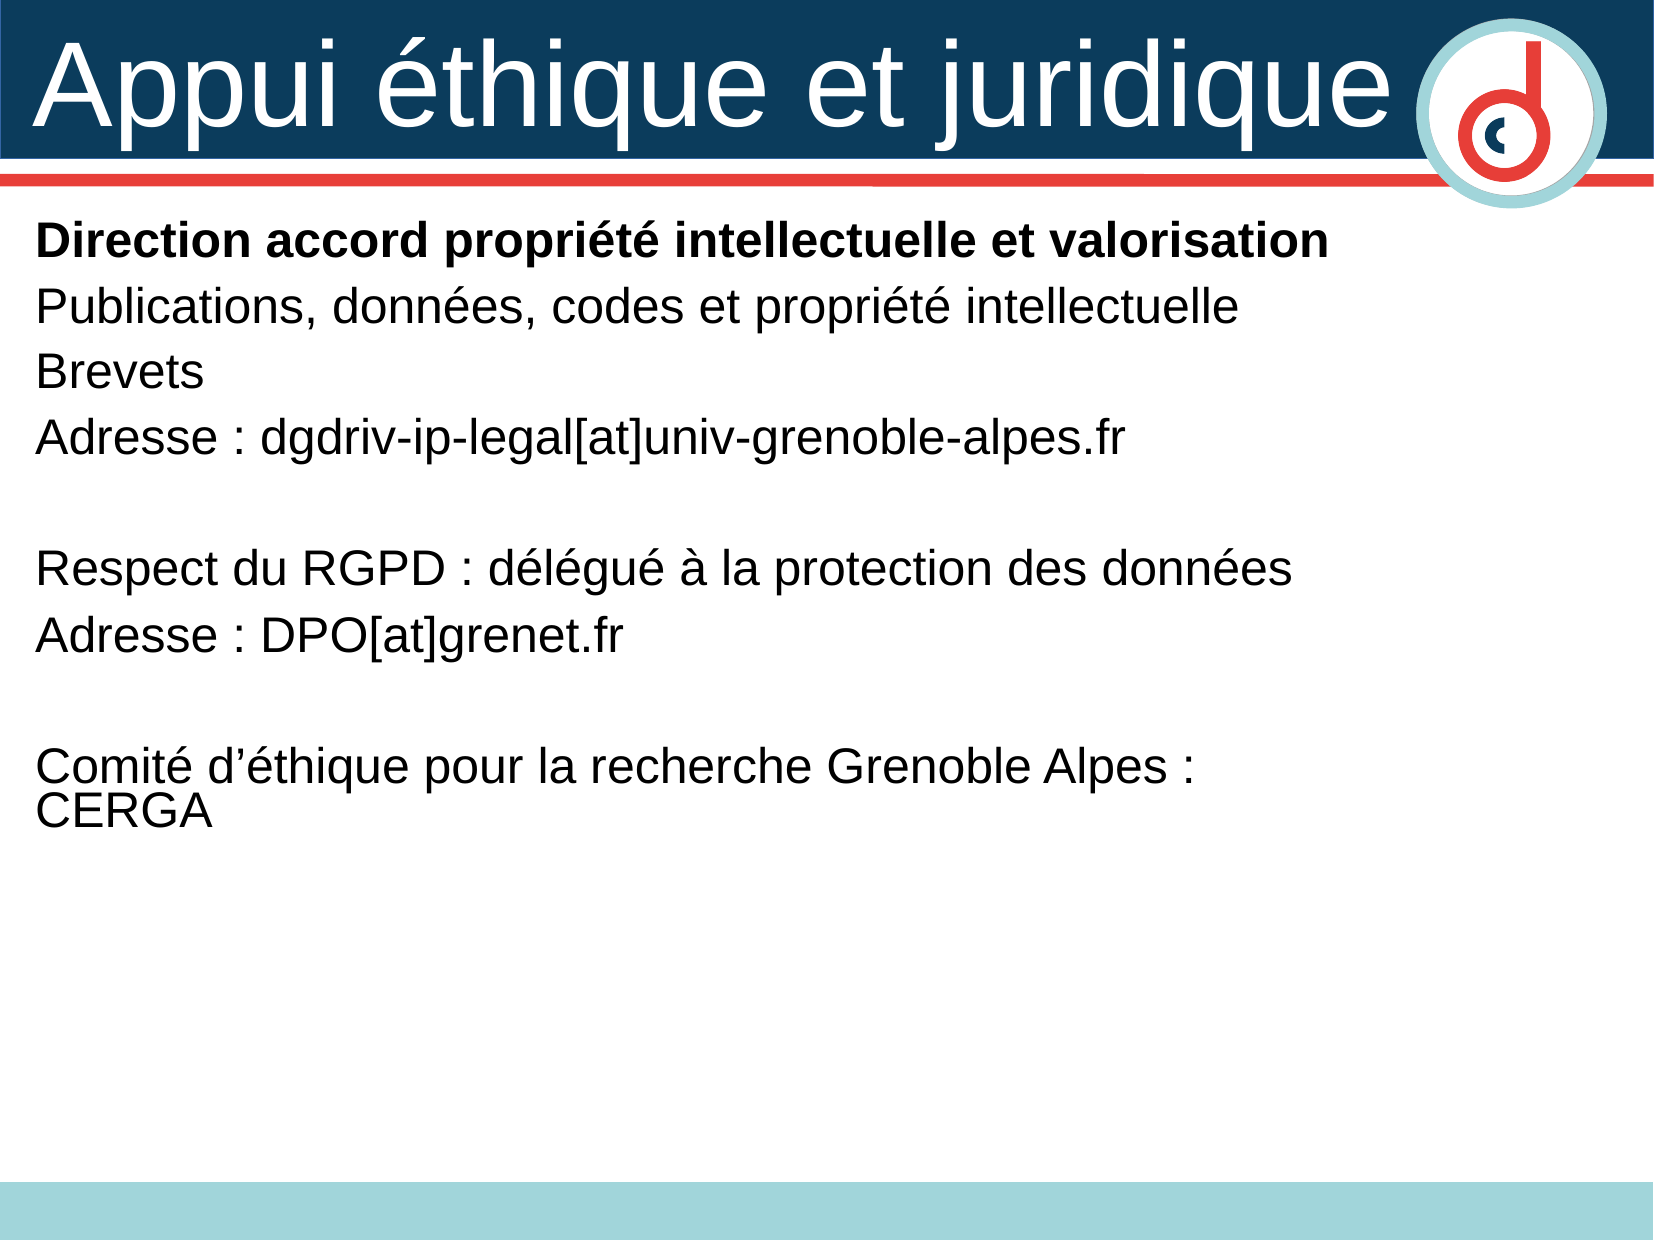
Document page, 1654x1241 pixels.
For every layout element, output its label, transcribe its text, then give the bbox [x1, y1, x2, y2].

title Appui éthique et juridique [17, 11, 1412, 159]
list Direction accord propriété intellectuelle et valorisation Publications, données, codes et propriété intellectuelle Brevets Adresse : dgdriv-ip-legal[at]univ-grenoble-alpes.fr Respect du RGPD : délégué à la protection des données Adresse : DPO[at]grenet.fr Comité d’éthique pour la recherche Grenoble Alpes : CERGA [20, 214, 1615, 893]
